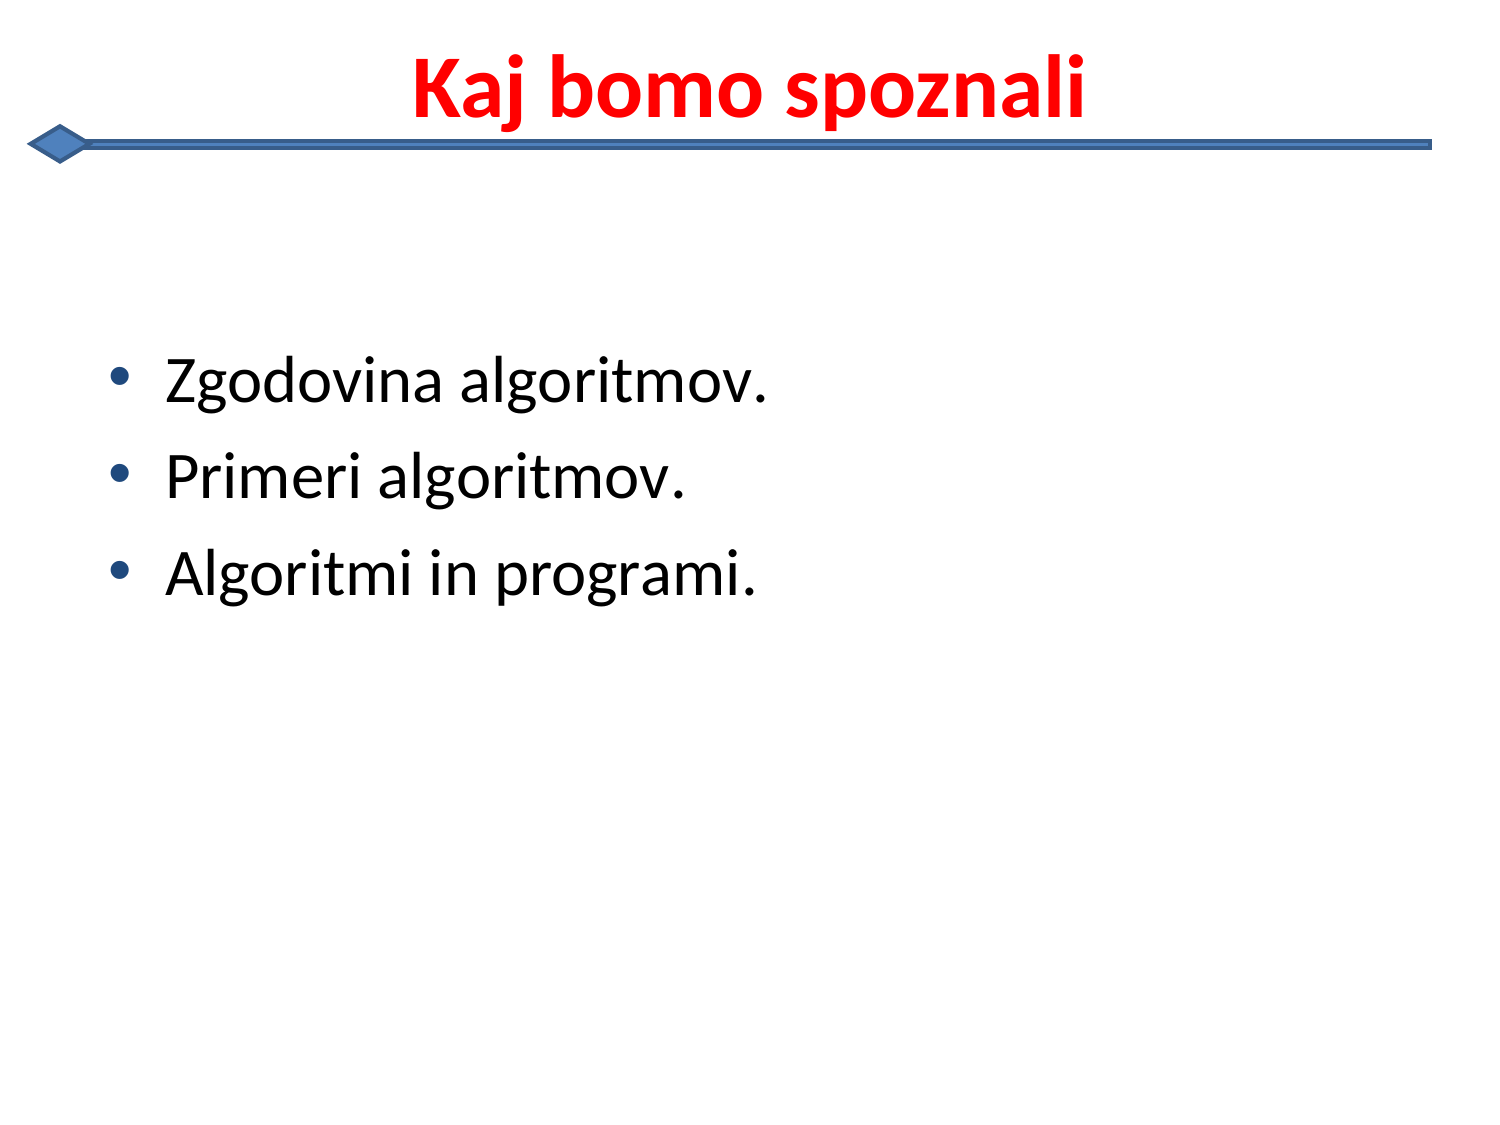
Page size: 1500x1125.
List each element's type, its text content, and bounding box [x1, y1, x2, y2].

list Zgodovina algoritmov. Primeri algoritmov. Algoritmi in programi. [93, 328, 1369, 916]
title Kaj bomo spoznali [75, 20, 1426, 144]
